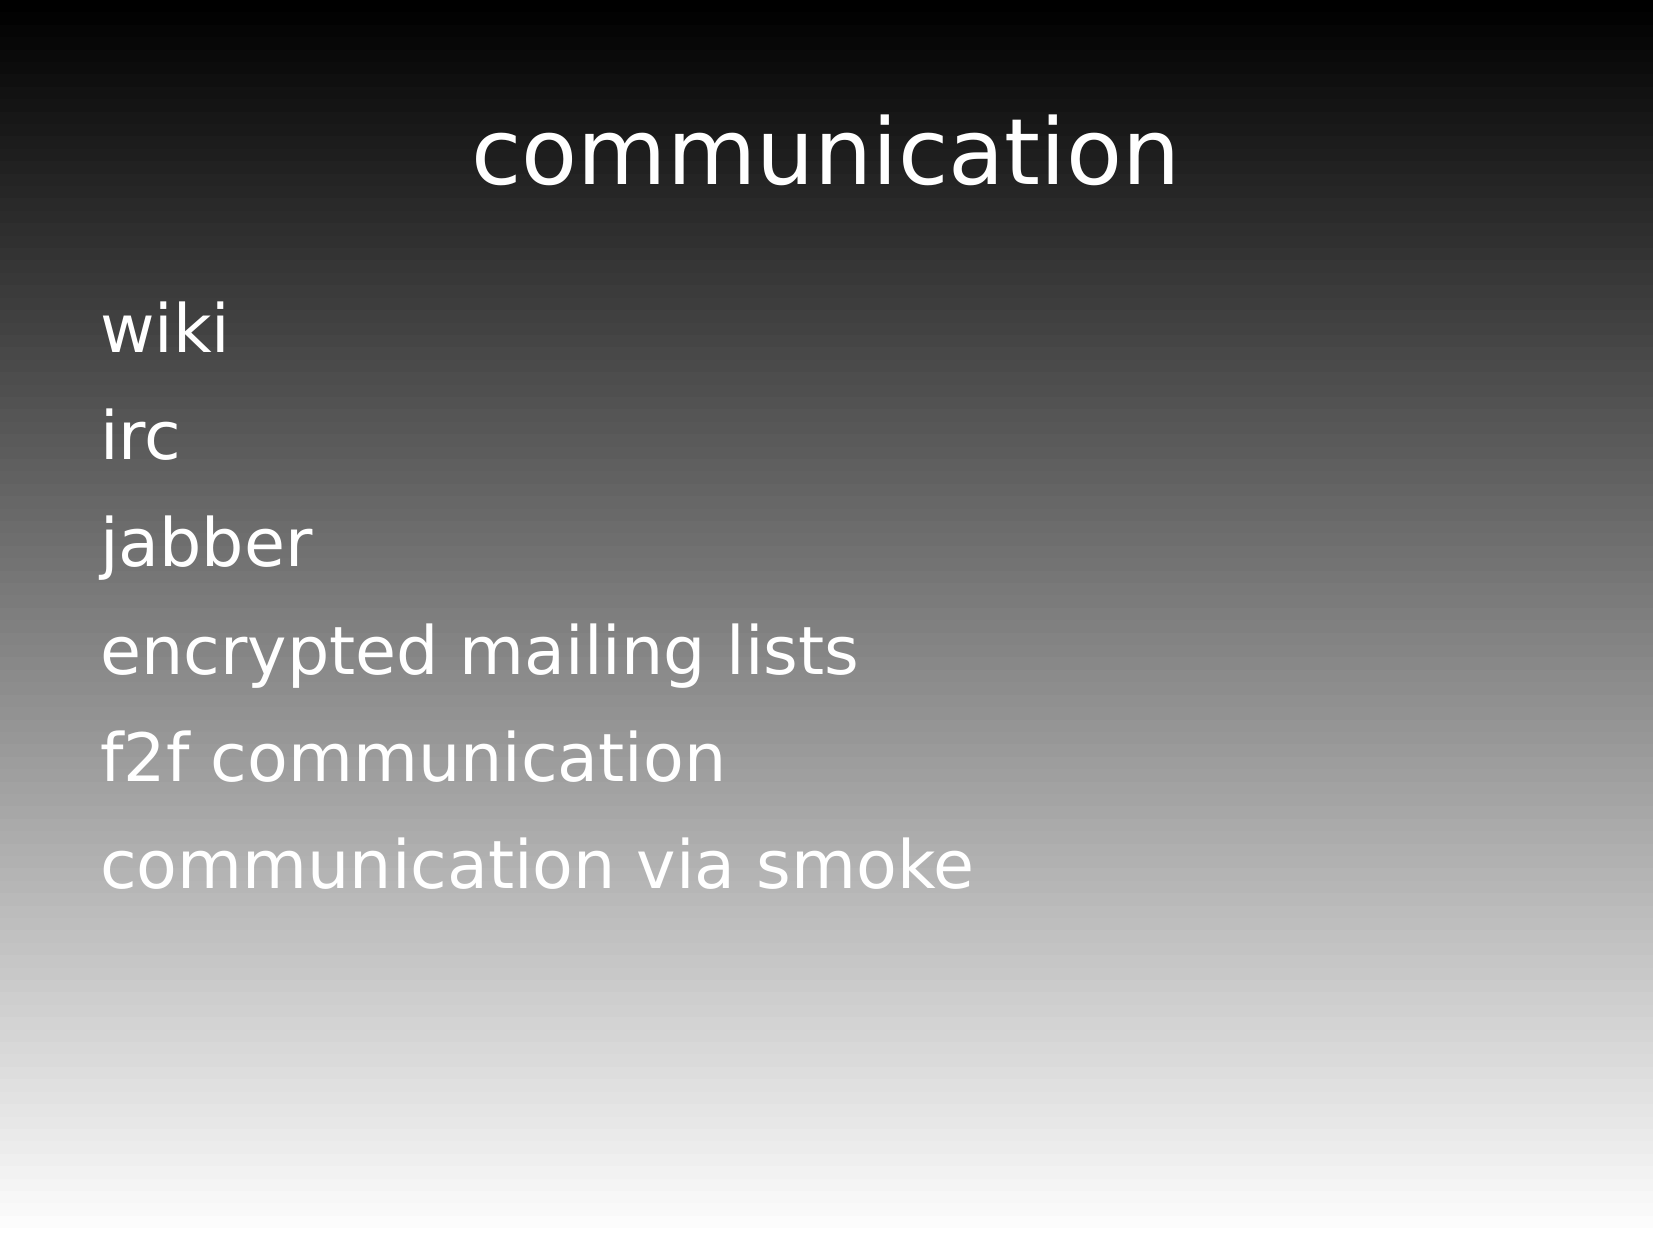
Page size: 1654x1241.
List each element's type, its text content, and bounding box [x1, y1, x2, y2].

list wiki irc jabber encrypted mailing lists f2f communication communication via smoke [82, 290, 1571, 1095]
title communication [82, 56, 1571, 250]
